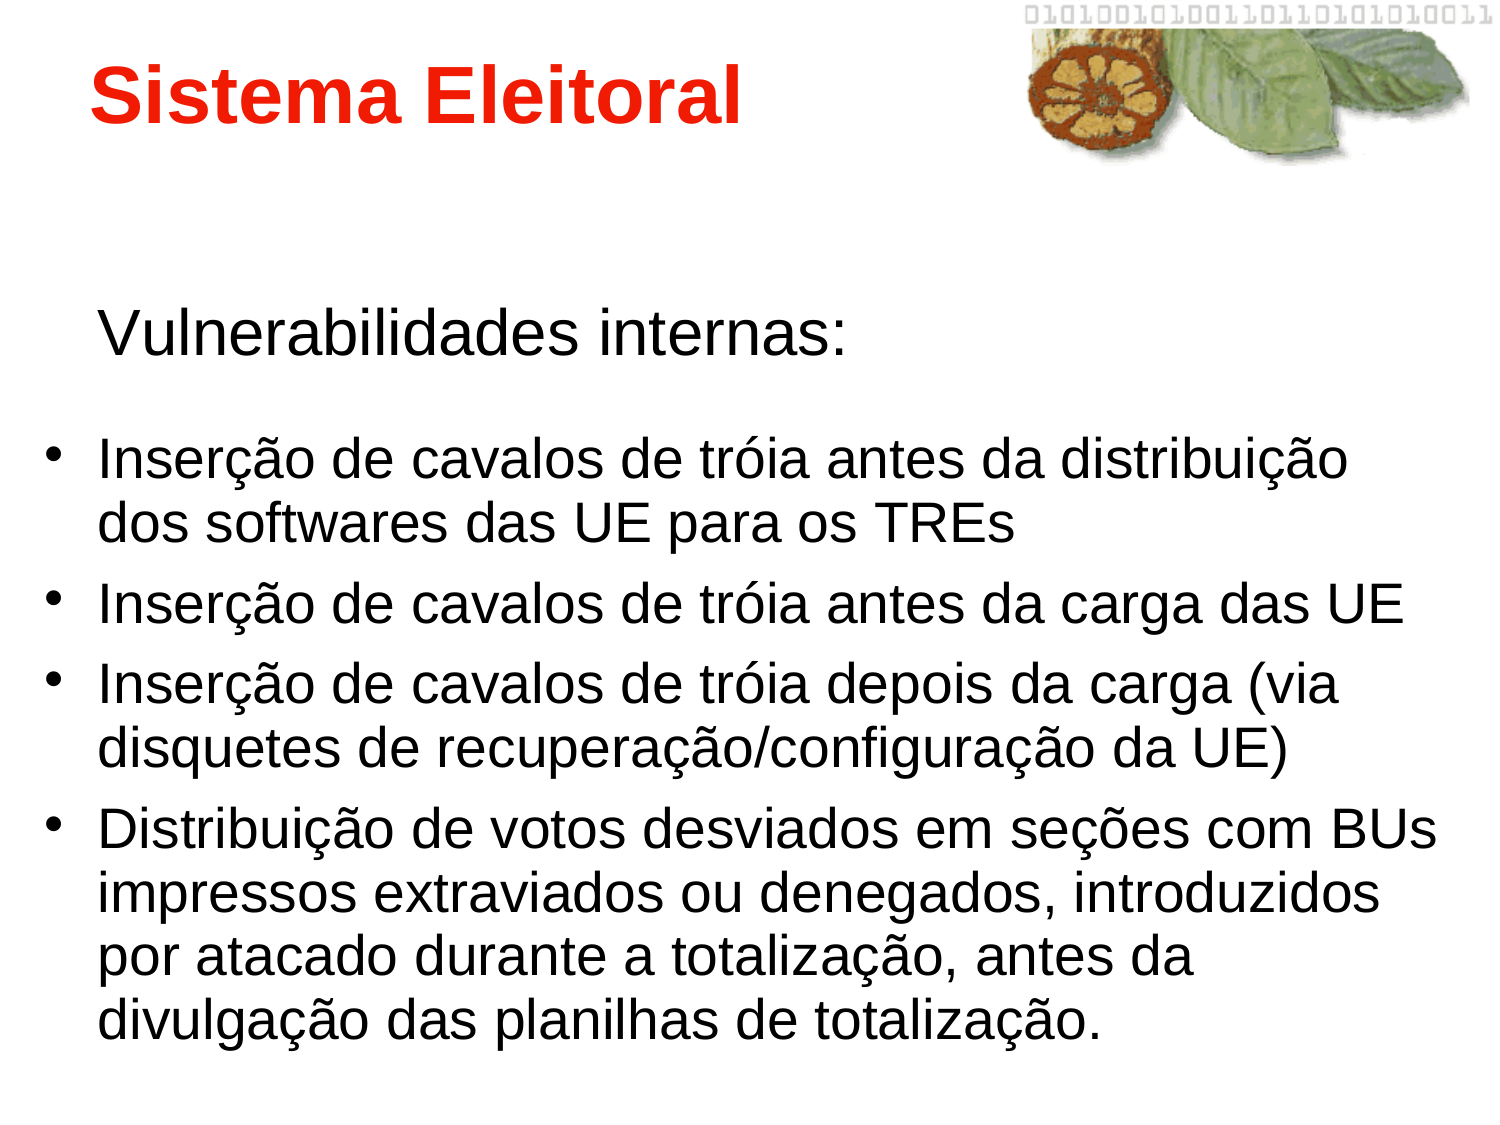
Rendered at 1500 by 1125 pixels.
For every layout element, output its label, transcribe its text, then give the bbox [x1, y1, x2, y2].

list Vulnerabilidades internas: Inserção de cavalos de tróia antes da distribuição dos softwares das UE para os TREs Inserção de cavalos de tróia antes da carga das UE Inserção de cavalos de tróia depois da carga (via disquetes de recuperação/configuração da UE) Distribuição de votos desviados em seções com BUs impressos extraviados ou denegados, introduzidos por atacado durante a totalização, antes da divulgação das planilhas de totalização. [29, 282, 1459, 1068]
title Sistema Eleitoral [74, 20, 1313, 149]
picture [1021, 0, 1494, 166]
